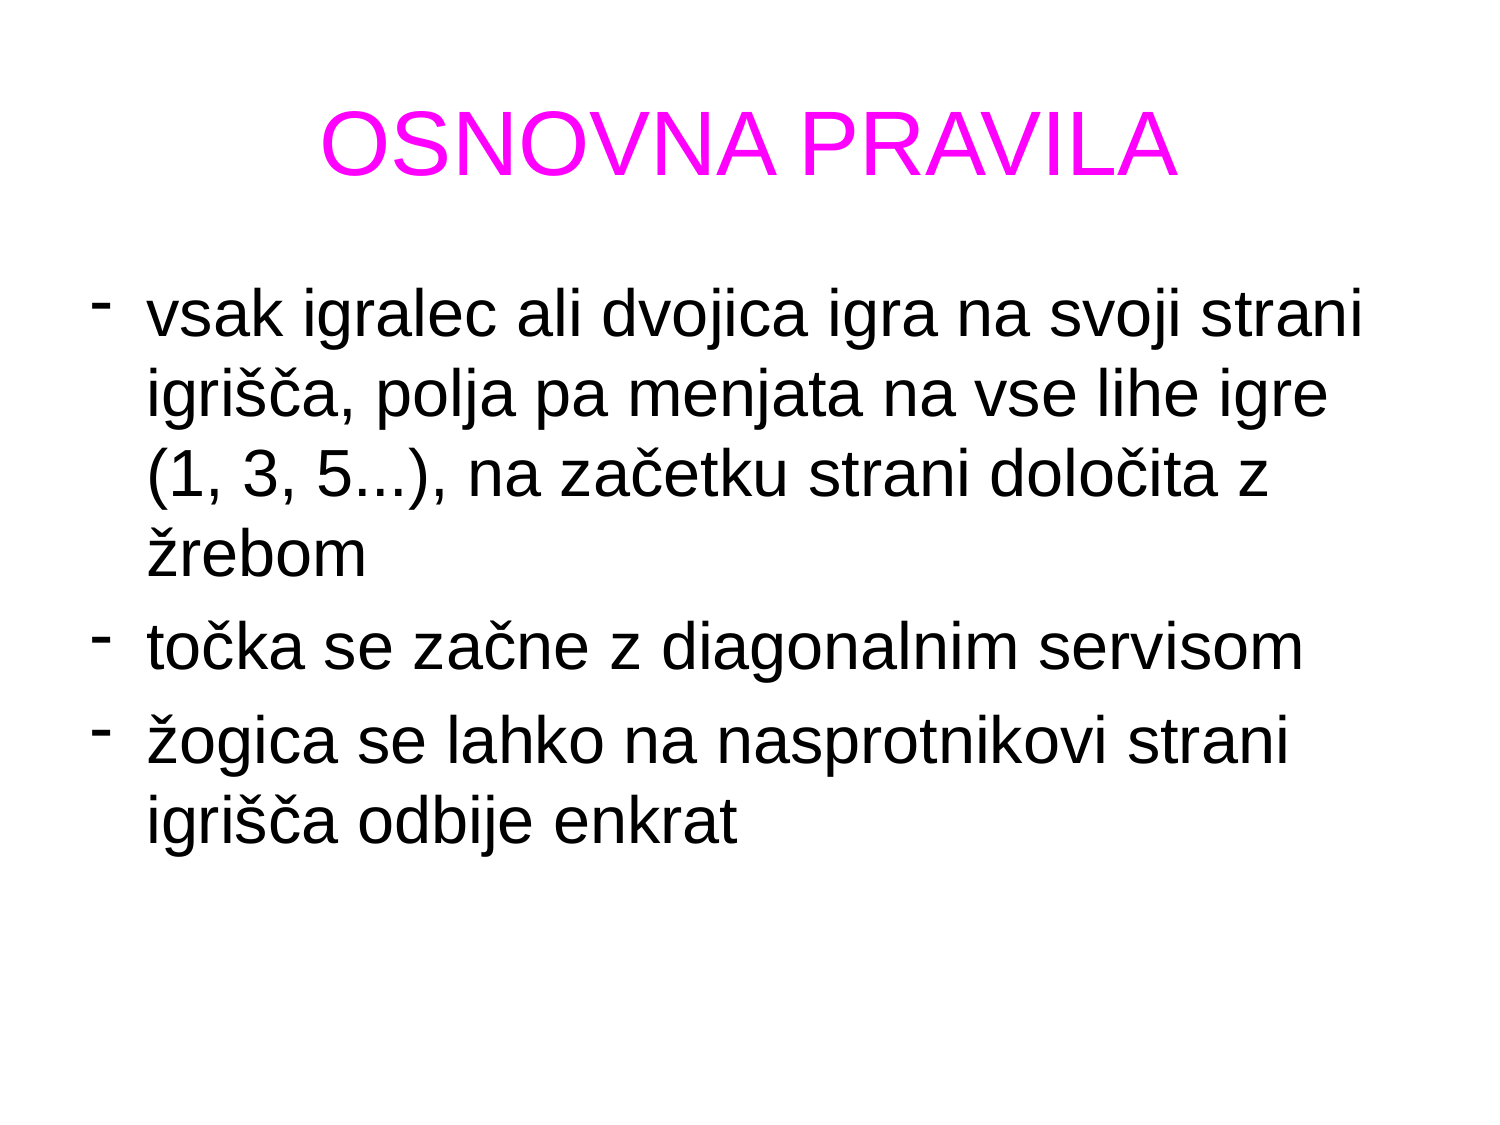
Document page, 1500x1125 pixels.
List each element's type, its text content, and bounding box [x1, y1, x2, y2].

title OSNOVNA PRAVILA [75, 45, 1425, 233]
list vsak igralec ali dvojica igra na svoji strani igrišča, polja pa menjata na vse lihe igre (1, 3, 5...), na začetku strani določita z žrebom točka se začne z diagonalnim servisom žogica se lahko na nasprotnikovi strani igrišča odbije enkrat [75, 262, 1425, 1005]
